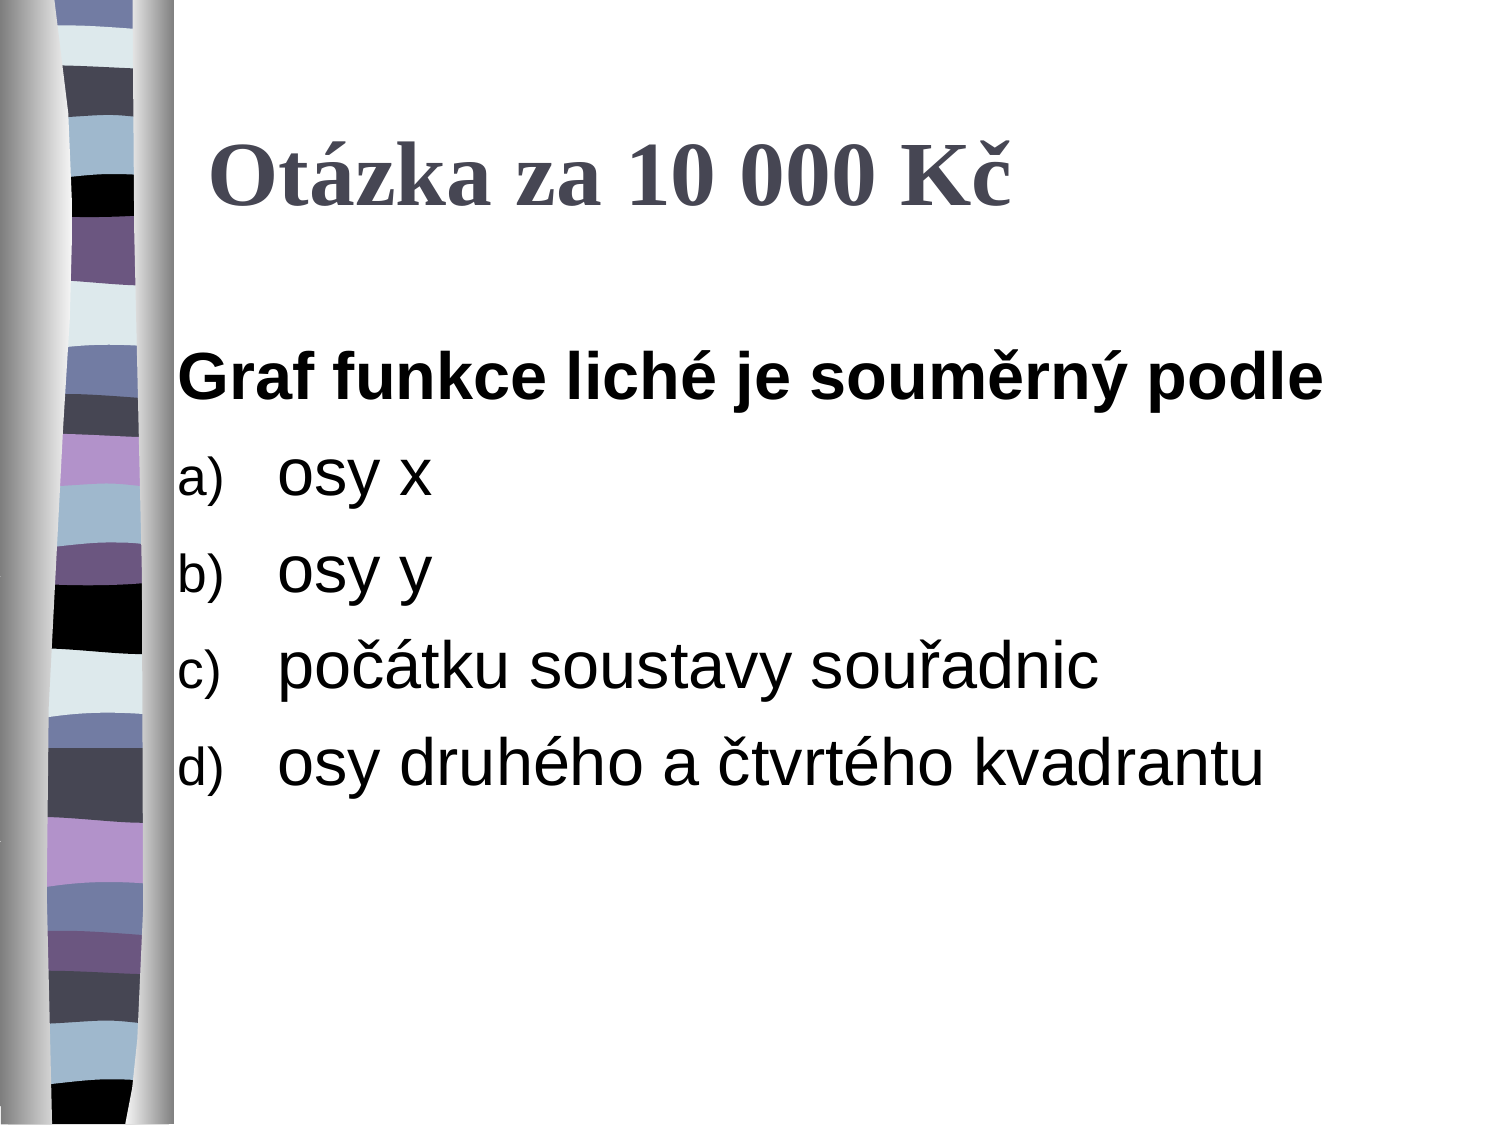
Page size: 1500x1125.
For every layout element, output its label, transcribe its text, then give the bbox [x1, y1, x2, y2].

title Otázka za 10 000 Kč [192, 74, 1468, 263]
list Graf funkce liché je souměrný podle osy x osy y počátku soustavy souřadnic osy druhého a čtvrtého kvadrantu [162, 324, 1475, 1026]
